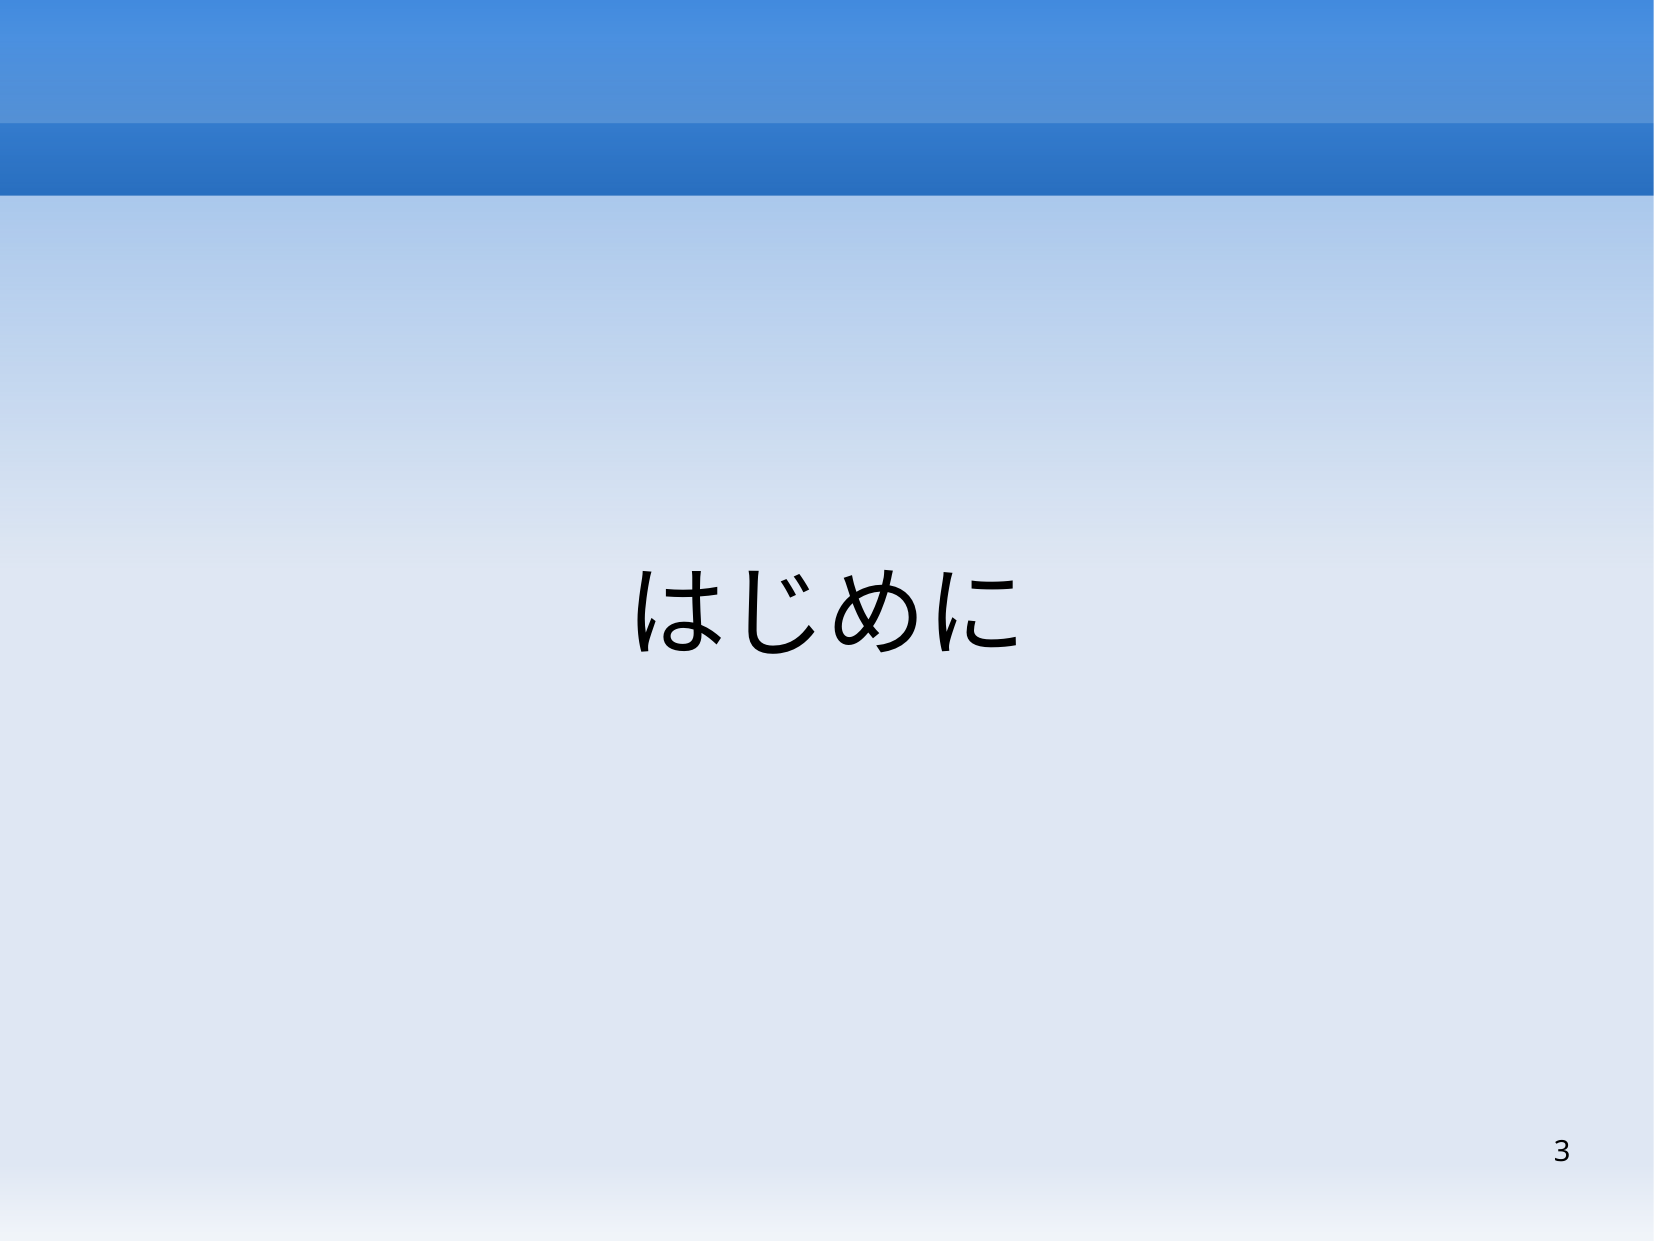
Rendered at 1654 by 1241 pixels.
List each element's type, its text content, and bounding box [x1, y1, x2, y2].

text_box はじめに [324, 525, 1329, 641]
picture [0, 0, 1654, 1241]
